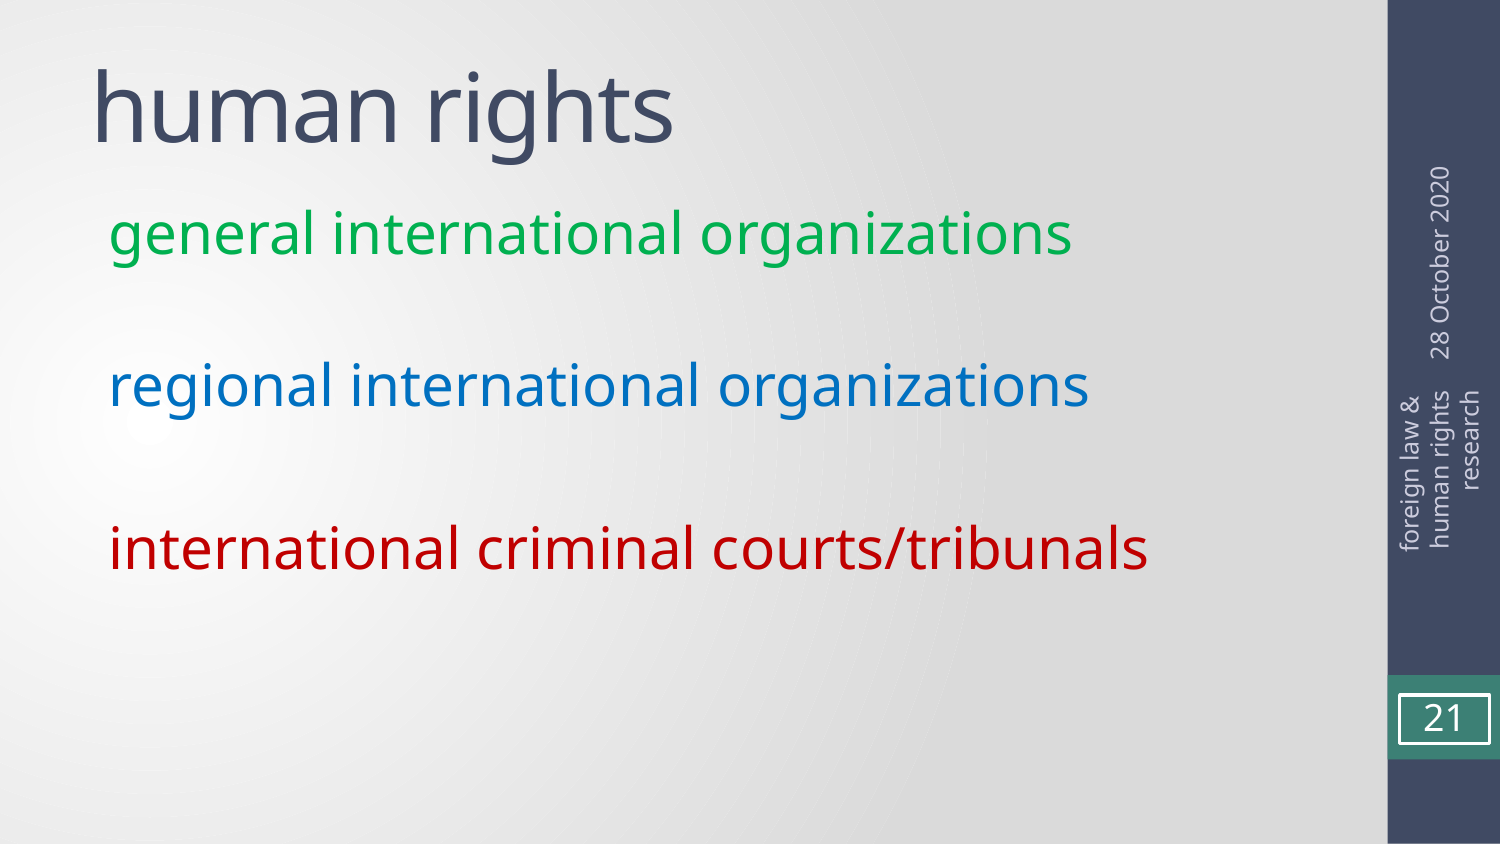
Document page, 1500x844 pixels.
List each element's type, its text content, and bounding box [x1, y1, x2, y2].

slide_number <number> [1399, 695, 1490, 744]
footer foreign law & human rights research [1408, 375, 1469, 667]
slide_number 28 October 2020 [1408, 75, 1469, 375]
title human rights [75, 33, 1325, 175]
list general international organizations regional international organizations international criminal courts/tribunals [75, 188, 1201, 754]
